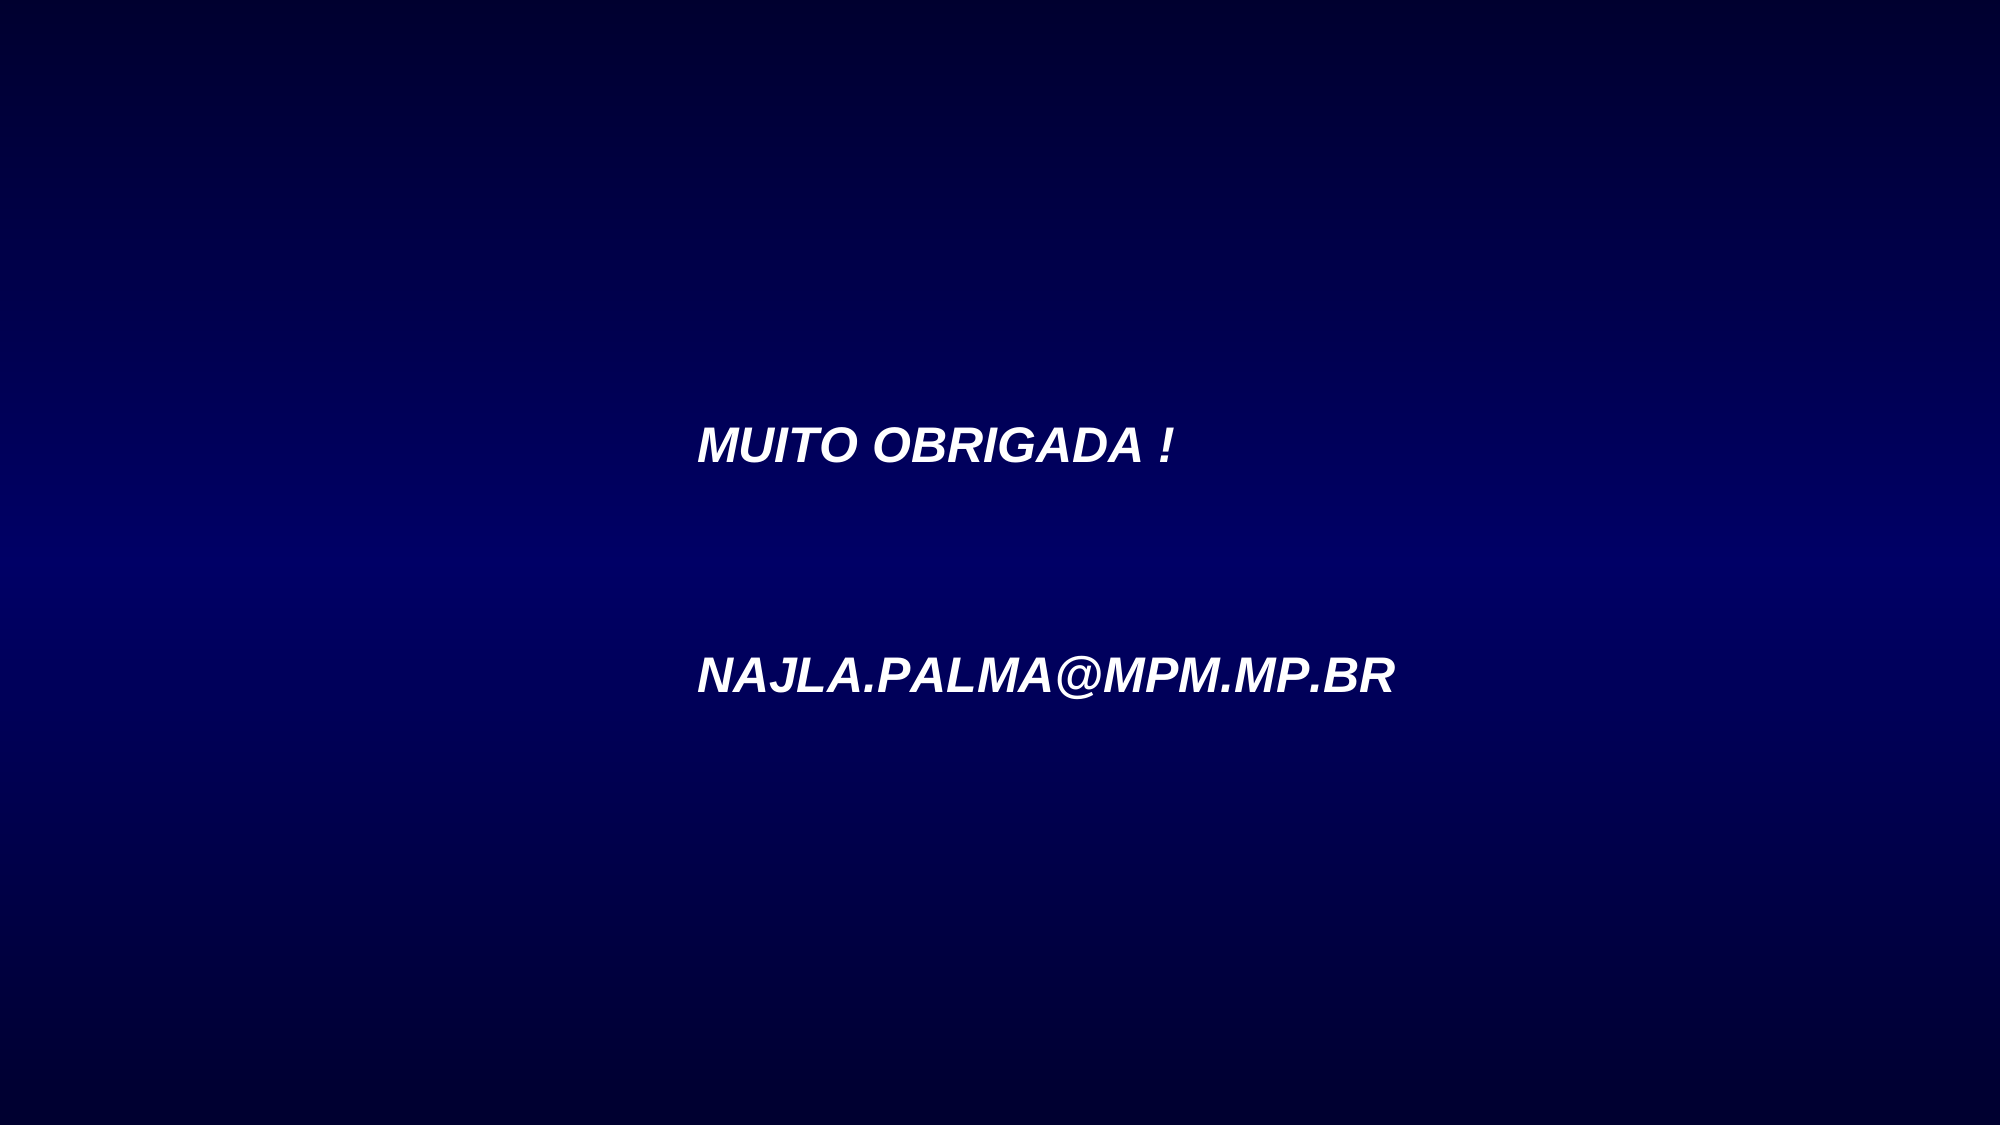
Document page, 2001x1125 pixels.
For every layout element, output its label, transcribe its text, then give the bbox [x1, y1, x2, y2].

list MUITO OBRIGADA ! NAJLA.PALMA@MPM.MP.BR [624, 174, 2000, 871]
